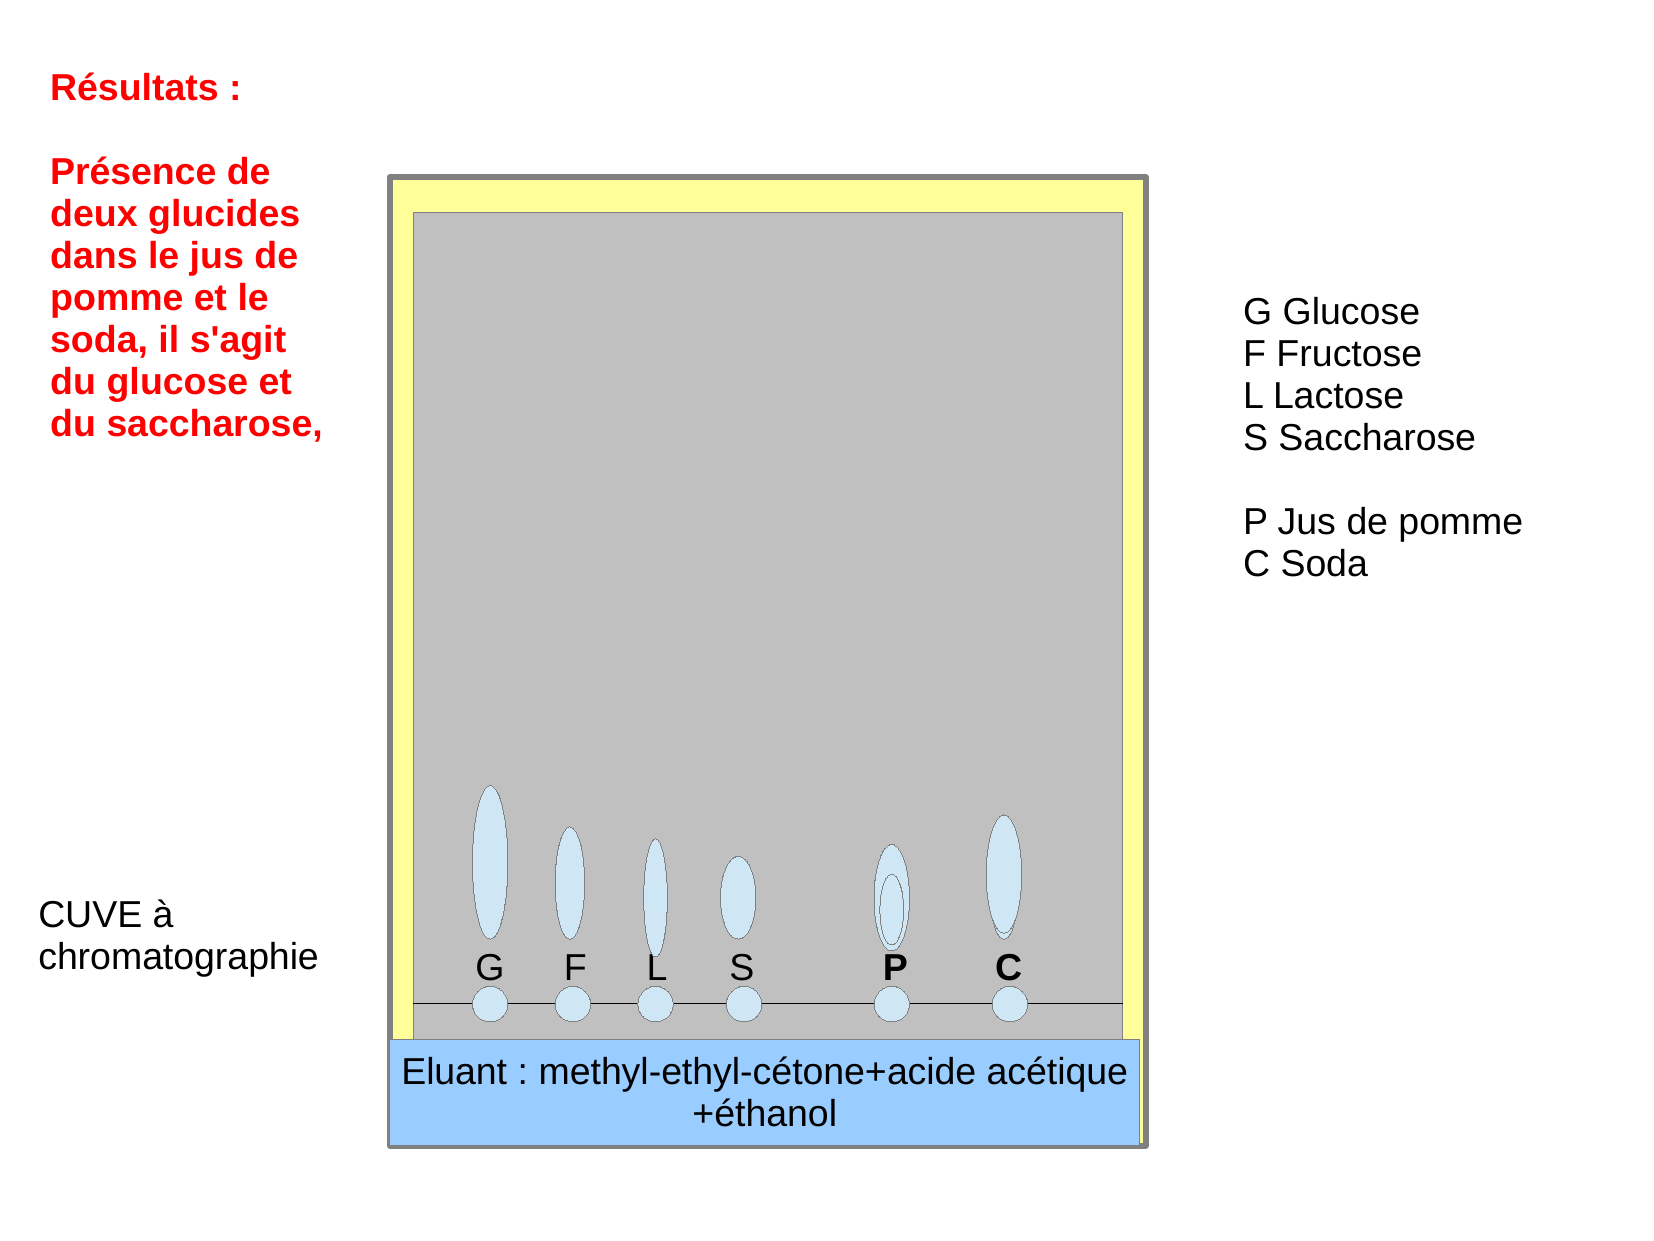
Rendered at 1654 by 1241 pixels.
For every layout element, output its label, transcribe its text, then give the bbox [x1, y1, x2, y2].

text_box F [549, 938, 597, 996]
text_box L [631, 938, 691, 996]
text_box G Glucose F Fructose L Lactose S Saccharose P Jus de pomme C Soda [1228, 283, 1595, 593]
text_box S [714, 938, 762, 996]
text_box P [868, 938, 928, 996]
text_box C [980, 938, 1052, 996]
text_box Eluant : methyl-ethyl-cétone+acide acétique +éthanol [389, 1039, 1140, 1146]
text_box CUVE à chromatographie [23, 885, 367, 985]
text_box G [460, 938, 532, 996]
text_box Résultats : Présence de deux glucides dans le jus de pomme et le soda, il s'agit du glucose et du saccharose, [35, 59, 343, 452]
text_box [389, 177, 1146, 1146]
